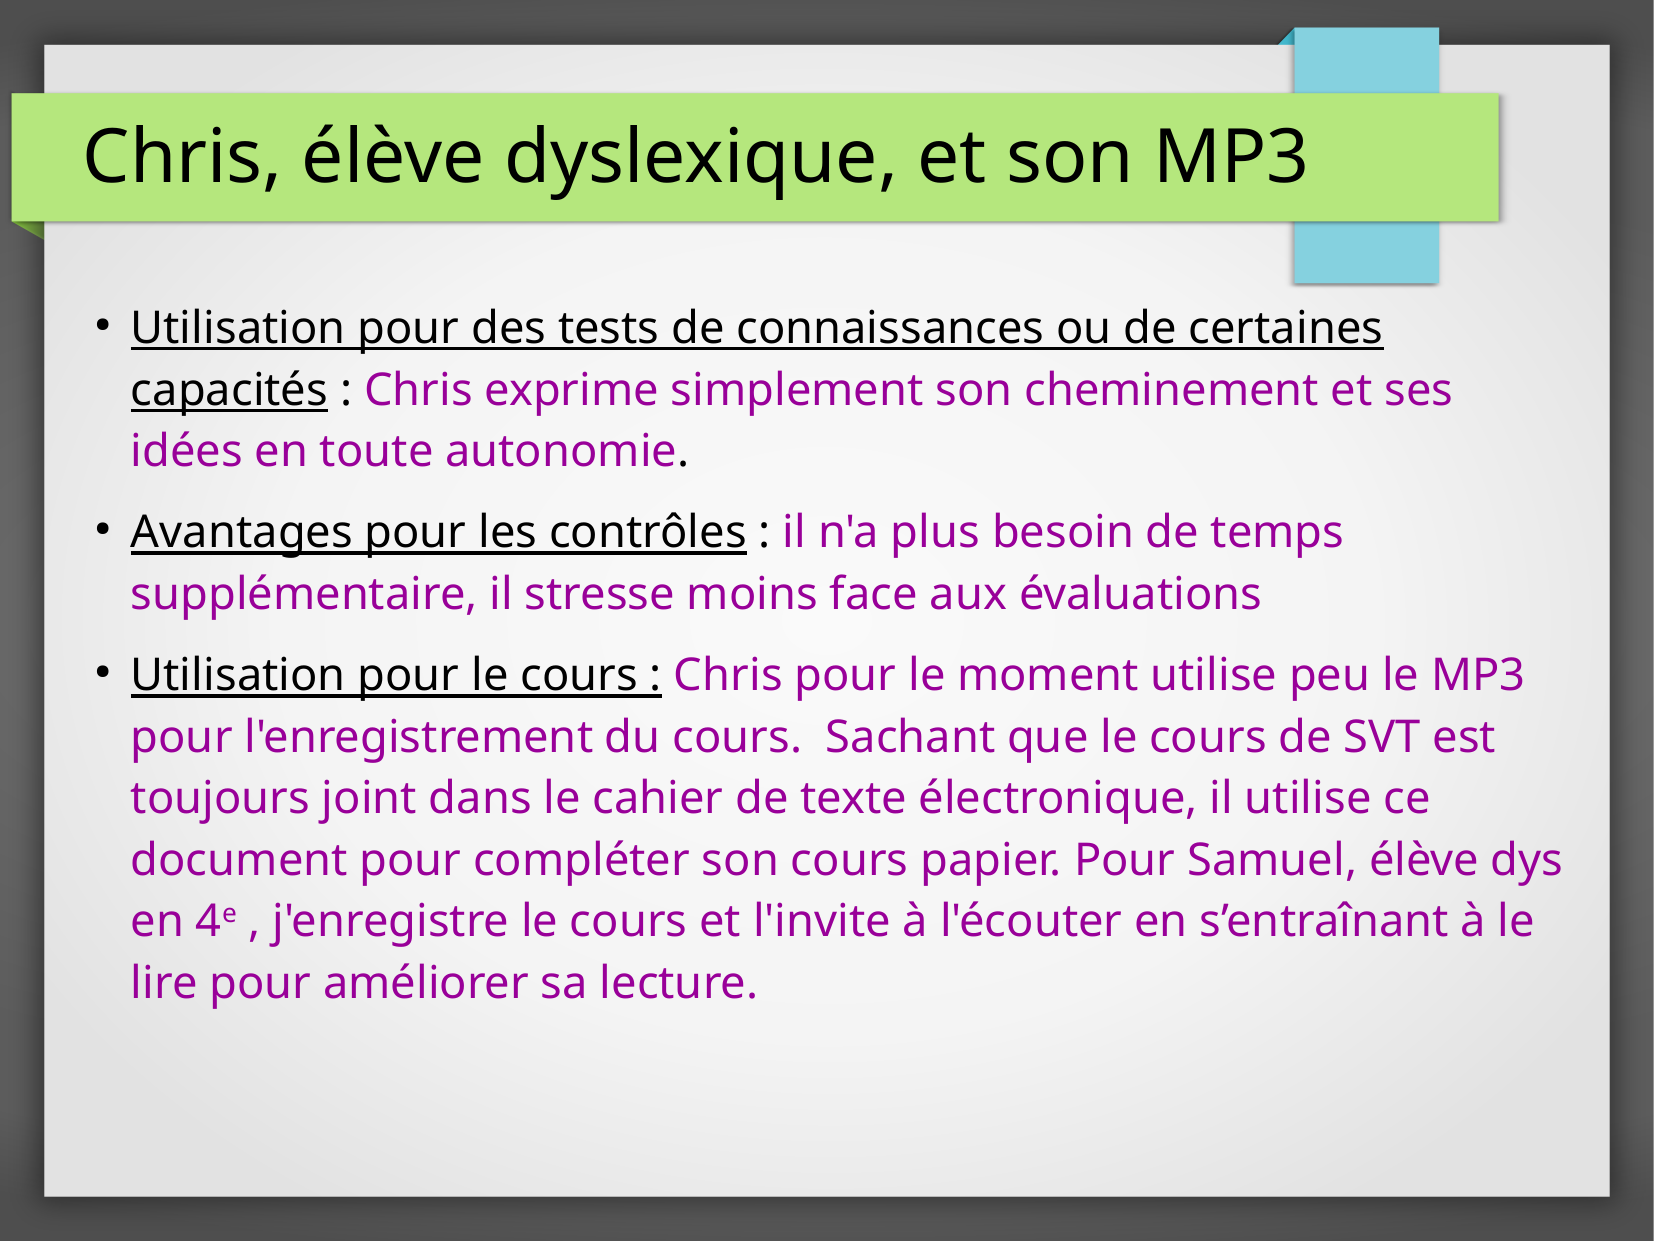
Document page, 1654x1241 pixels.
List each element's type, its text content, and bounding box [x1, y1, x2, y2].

list Utilisation pour des tests de connaissances ou de certaines capacités : Chris exprime simplement son cheminement et ses idées en toute autonomie. Avantages pour les contrôles : il n'a plus besoin de temps supplémentaire, il stresse moins face aux évaluations Utilisation pour le cours : Chris pour le moment utilise peu le MP3 pour l'enregistrement du cours. Sachant que le cours de SVT est toujours joint dans le cahier de texte électronique, il utilise ce document pour compléter son cours papier. Pour Samuel, élève dys en 4e , j'enregistre le cours et l'invite à l'écouter en s’entraînant à le lire pour améliorer sa lecture. [82, 295, 1571, 1015]
title Chris, élève dyslexique, et son MP3 [82, 69, 1512, 238]
picture [0, 0, 1654, 1241]
